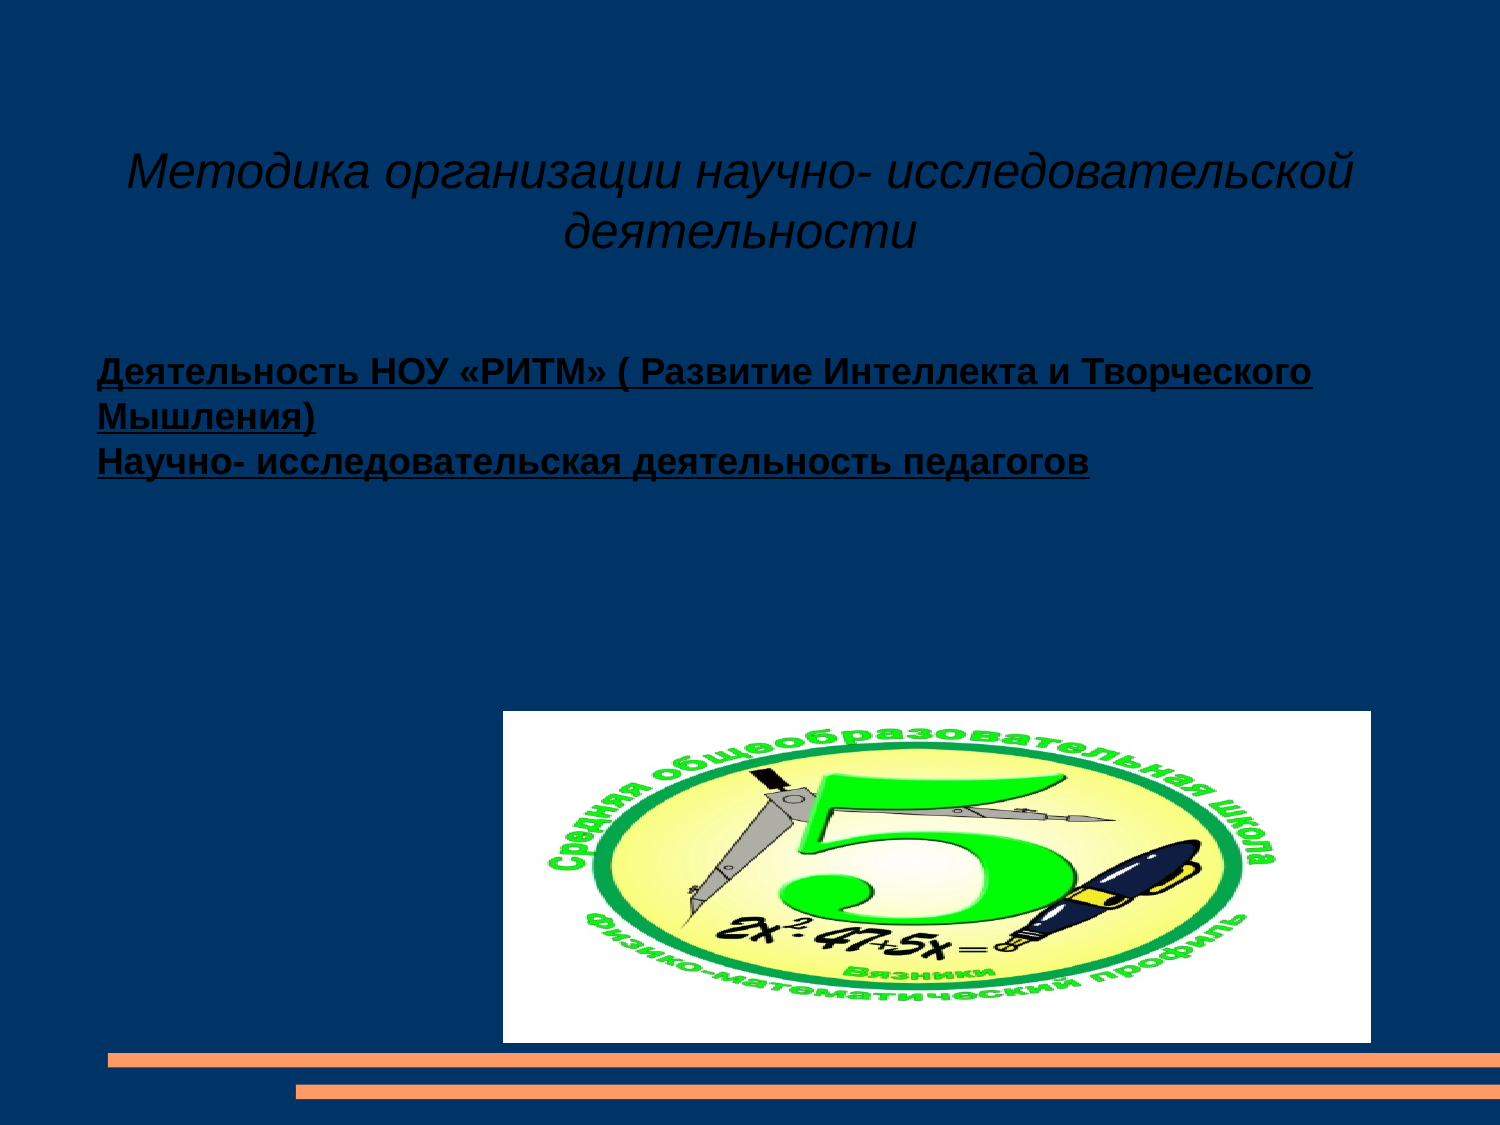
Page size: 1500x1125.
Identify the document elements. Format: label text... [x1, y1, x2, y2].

picture [503, 711, 1371, 1043]
text_box Деятельность НОУ «РИТМ» ( Развитие Интеллекта и Творческого Мышления) Научно- исследовательская деятельность педагогов [82, 339, 1418, 1005]
text_box Методика организации научно- исследовательской деятельности [74, 45, 1407, 352]
